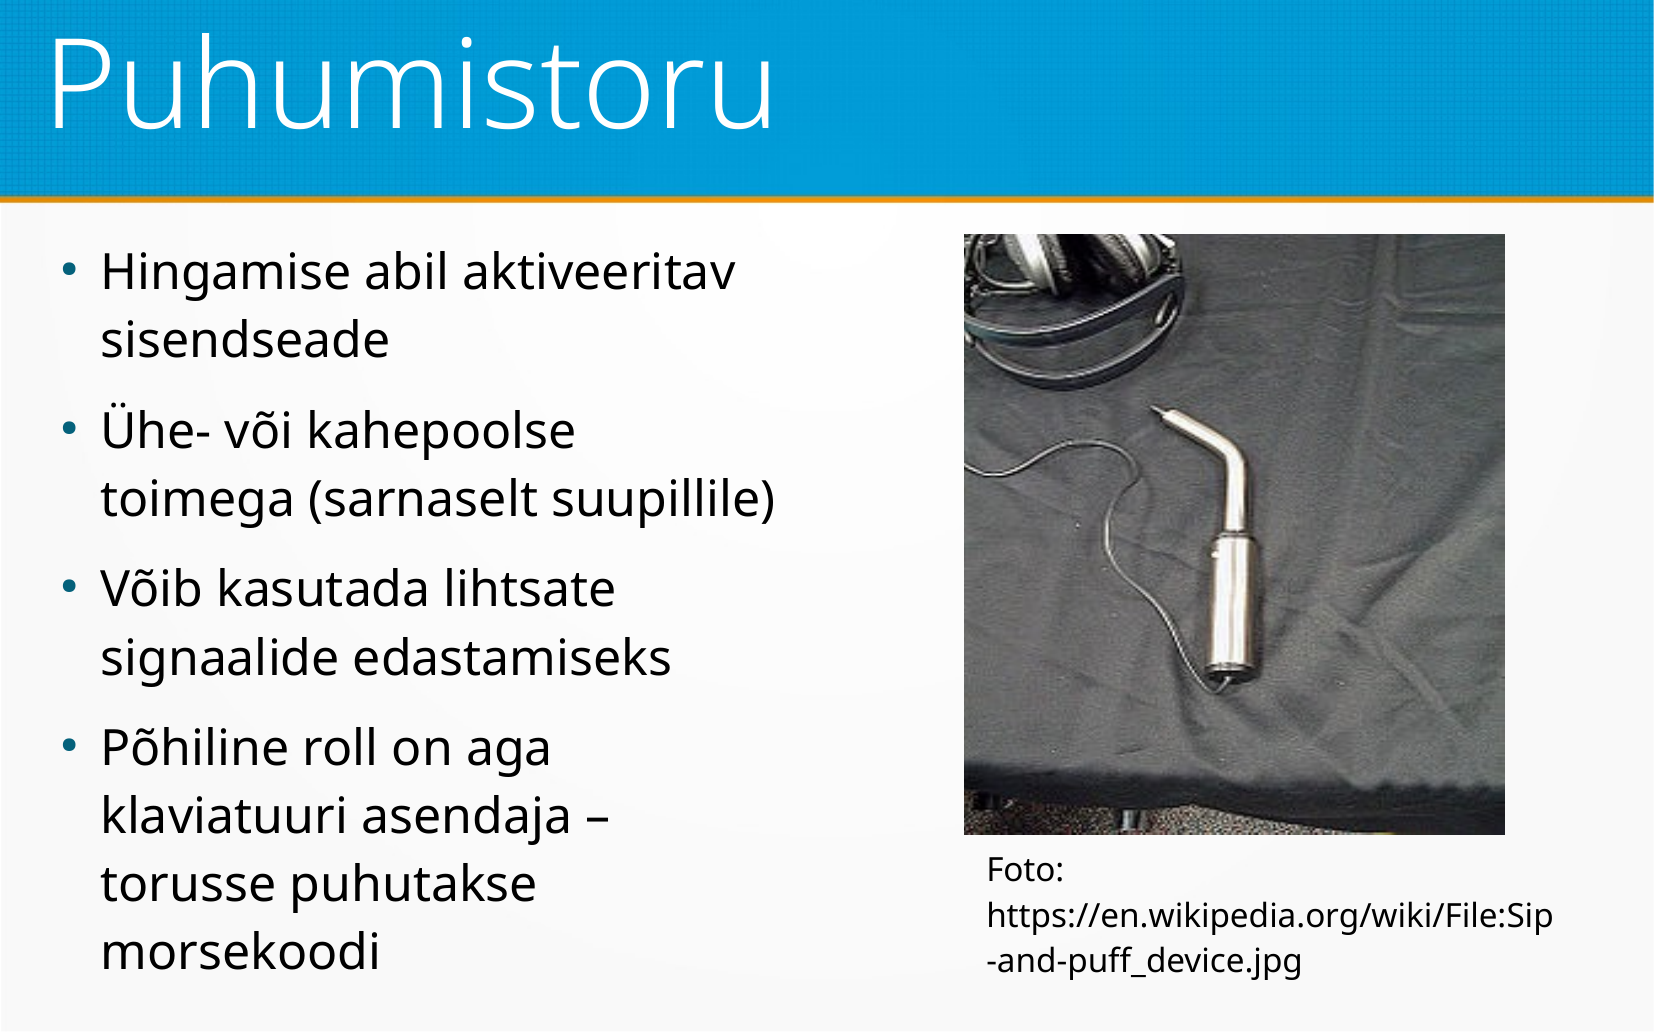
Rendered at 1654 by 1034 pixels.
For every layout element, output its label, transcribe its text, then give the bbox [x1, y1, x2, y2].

title Puhumistoru [43, 0, 1619, 166]
text_box Foto: https://en.wikipedia.org/wiki/File:Sip-and-puff_device.jpg [980, 850, 1566, 978]
list Hingamise abil aktiveeritav sisendseade Ühe- või kahepoolse toimega (sarnaselt suupillile) Võib kasutada lihtsate signaalide edastamiseks Põhiline roll on aga klaviatuuri asendaja – torusse puhutakse morsekoodi [47, 236, 780, 1002]
picture [0, 195, 1654, 1034]
